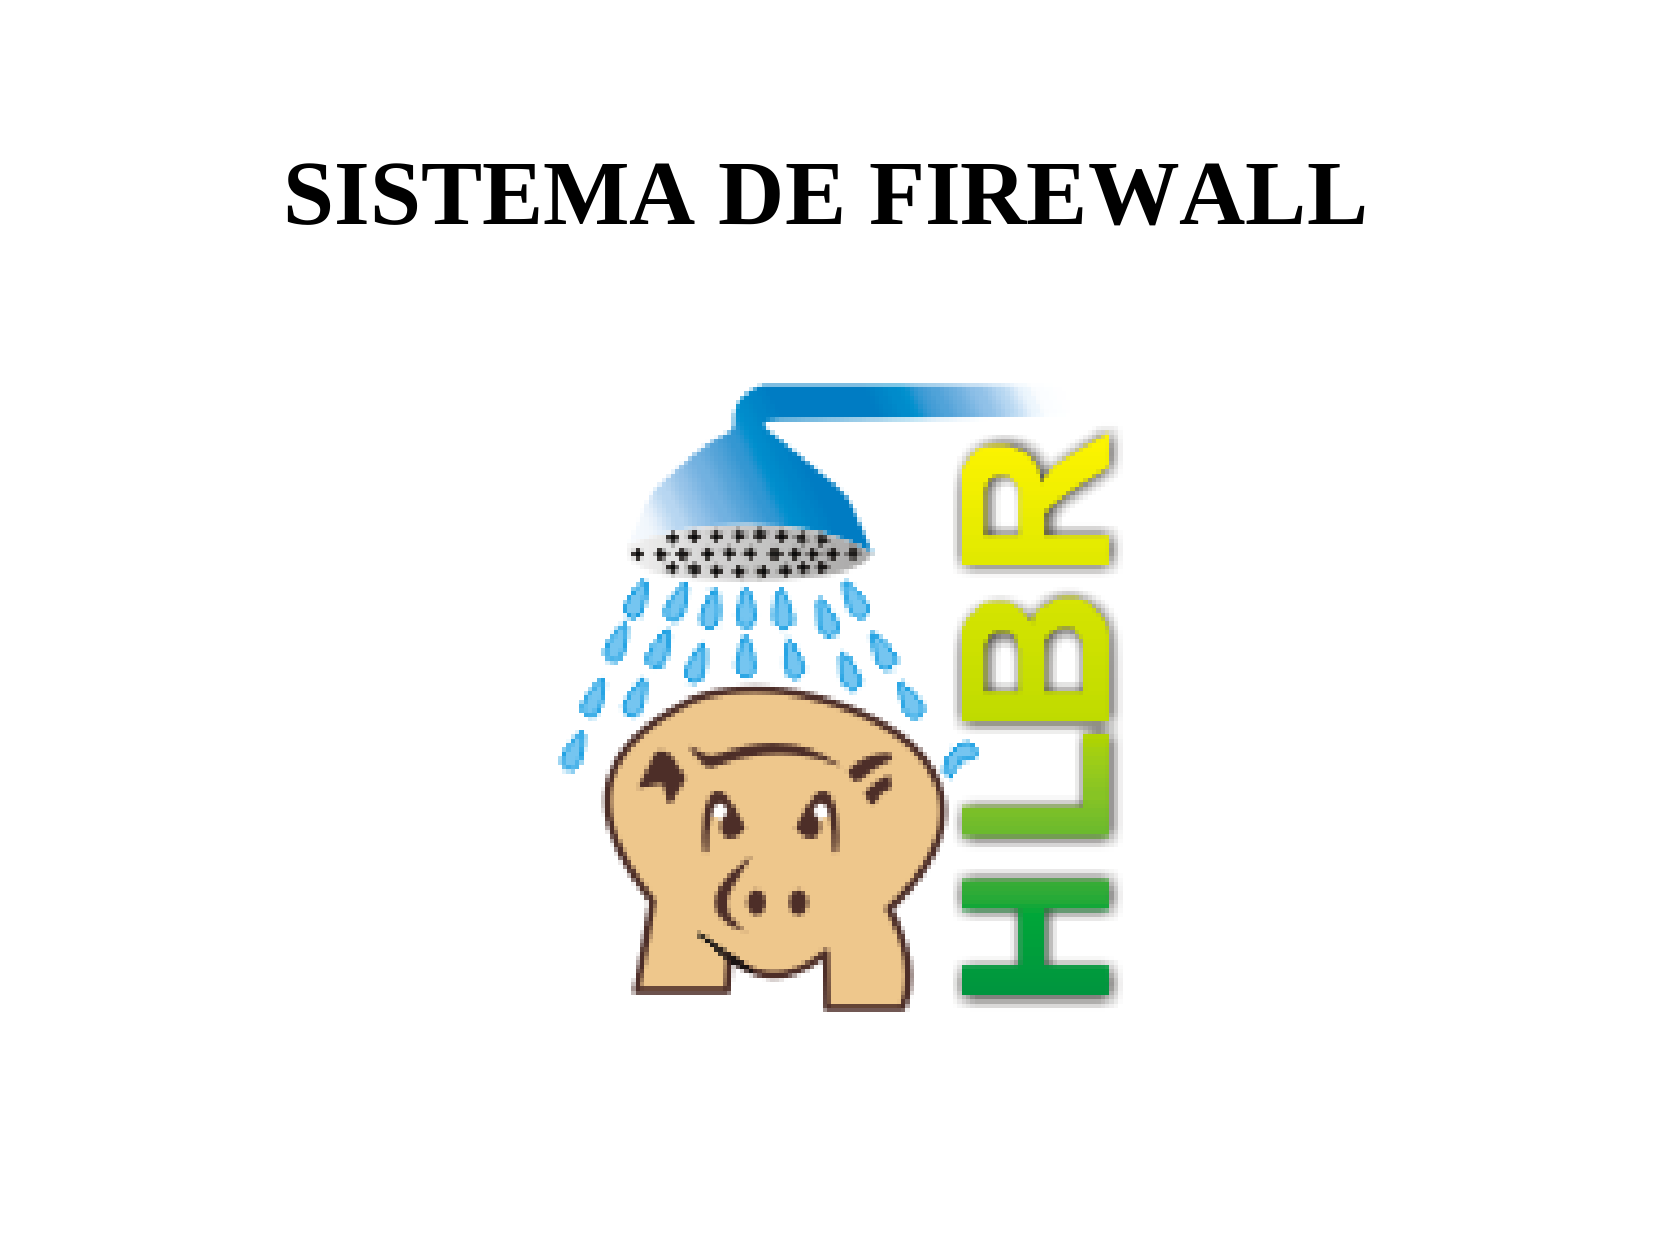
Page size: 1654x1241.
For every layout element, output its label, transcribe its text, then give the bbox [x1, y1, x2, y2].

title SISTEMA DE FIREWALL [59, 76, 1595, 312]
text_box [1311, 17, 1636, 402]
picture [558, 383, 1123, 1026]
